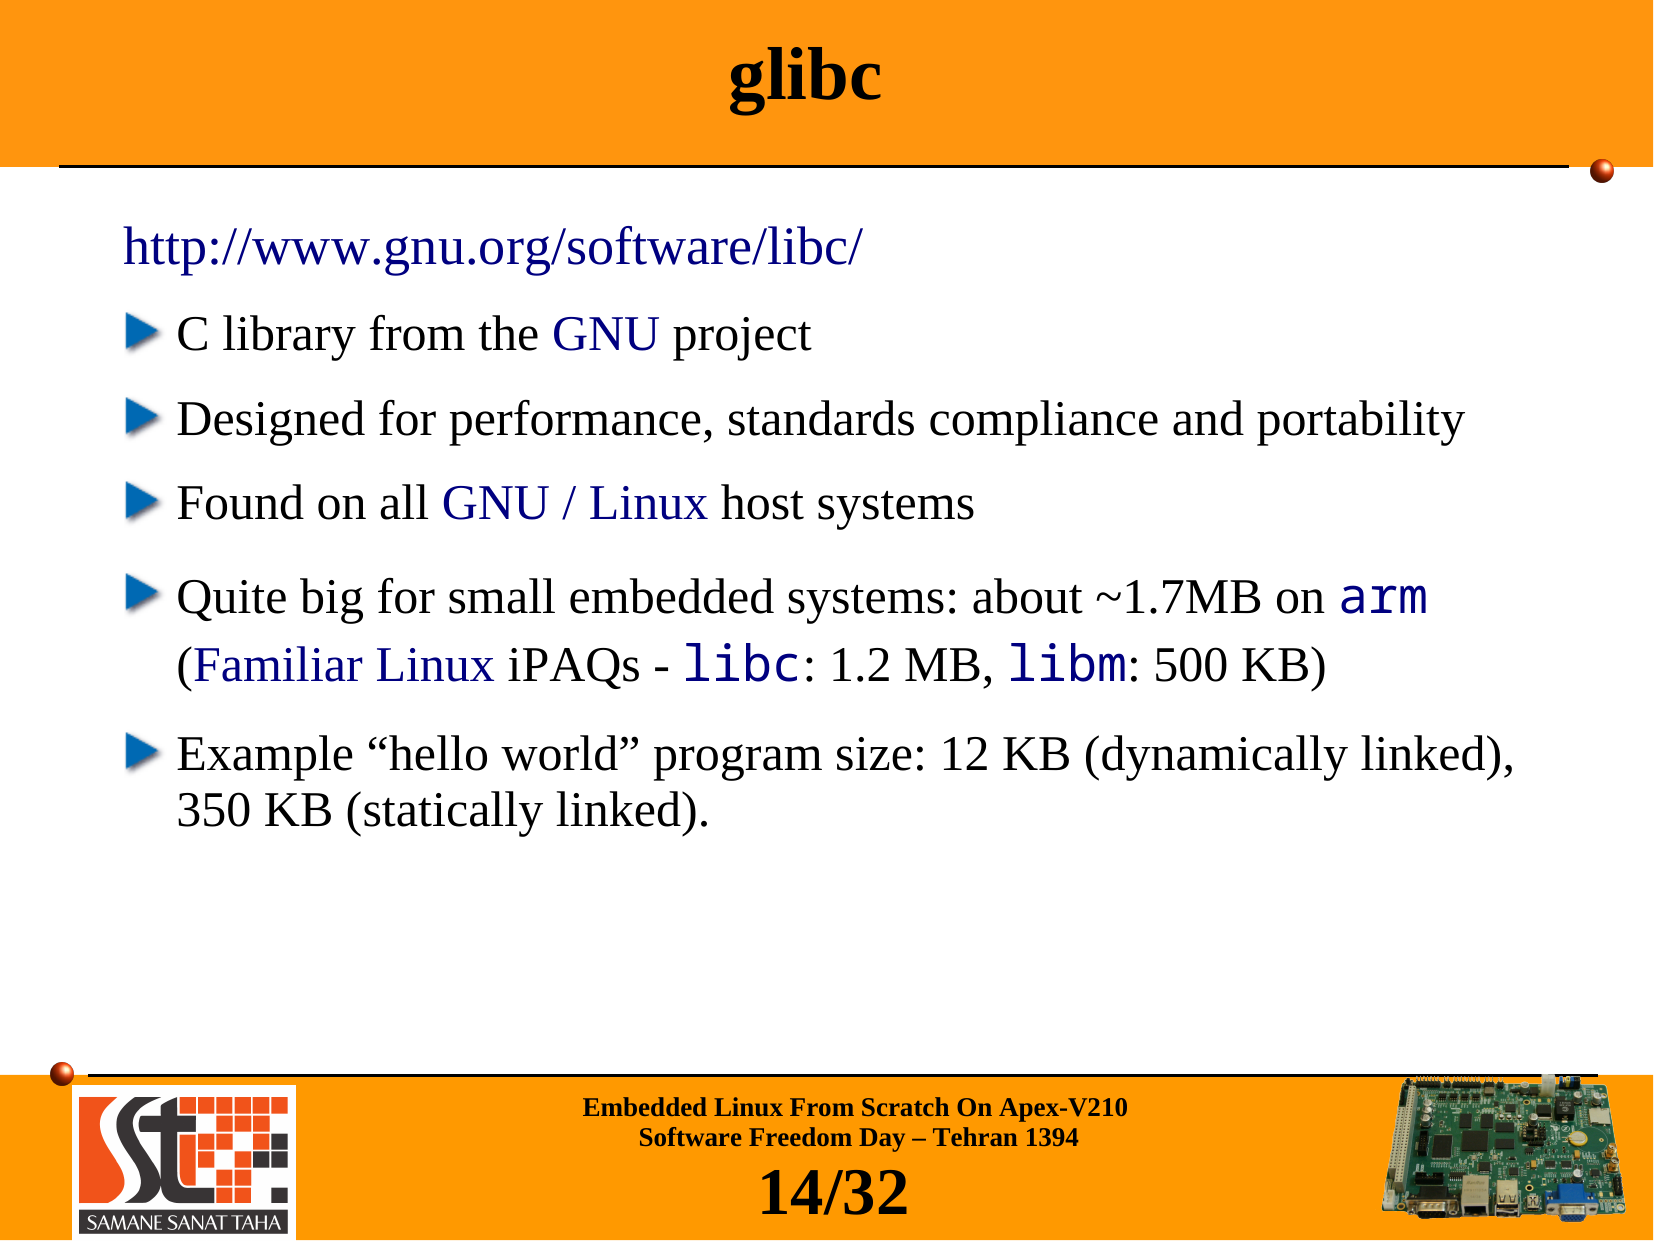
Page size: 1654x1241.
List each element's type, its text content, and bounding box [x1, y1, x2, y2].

title glibc [60, 25, 1551, 124]
picture [1371, 1074, 1626, 1236]
list http://www.gnu.org/software/libc/ C library from the GNU project Designed for performance, standards compliance and portability Found on all GNU / Linux host systems Quite big for small embedded systems: about ~1.7MB on arm (Familiar Linux iPAQs - libc: 1.2 MB, libm: 500 KB) Example “hello world” program size: 12 KB (dynamically linked), 350 KB (statically linked). [105, 216, 1518, 1066]
picture [72, 1085, 296, 1241]
